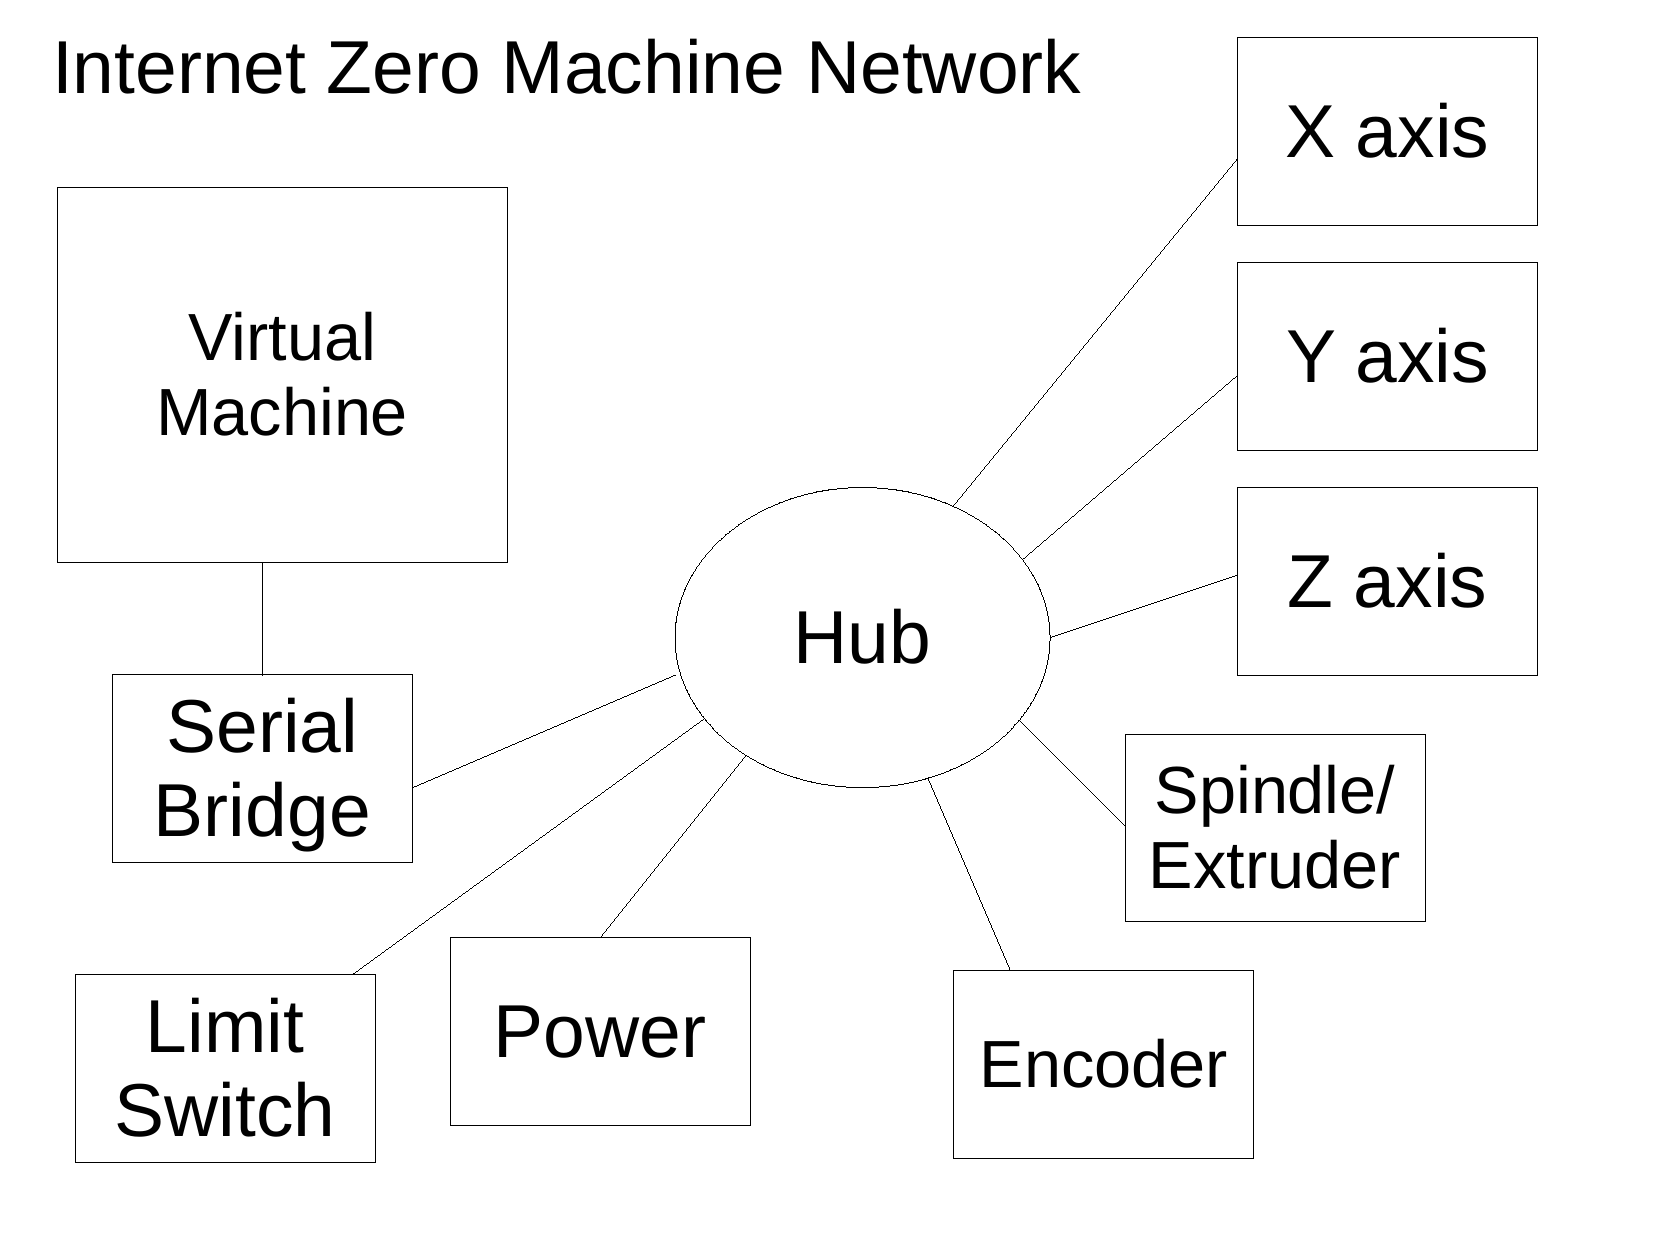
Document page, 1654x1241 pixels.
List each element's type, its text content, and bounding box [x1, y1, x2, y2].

text_box Power [450, 937, 751, 1126]
text_box Spindle/ Extruder [1125, 734, 1426, 922]
text_box X axis [1237, 37, 1538, 226]
text_box Z axis [1237, 487, 1538, 676]
text_box Serial Bridge [112, 674, 413, 863]
text_box Encoder [953, 970, 1254, 1159]
text_box Y axis [1237, 262, 1538, 451]
text_box Hub [675, 487, 1051, 788]
text_box Internet Zero Machine Network [37, 17, 1238, 126]
text_box Limit Switch [75, 974, 376, 1163]
text_box Virtual Machine [57, 187, 508, 563]
